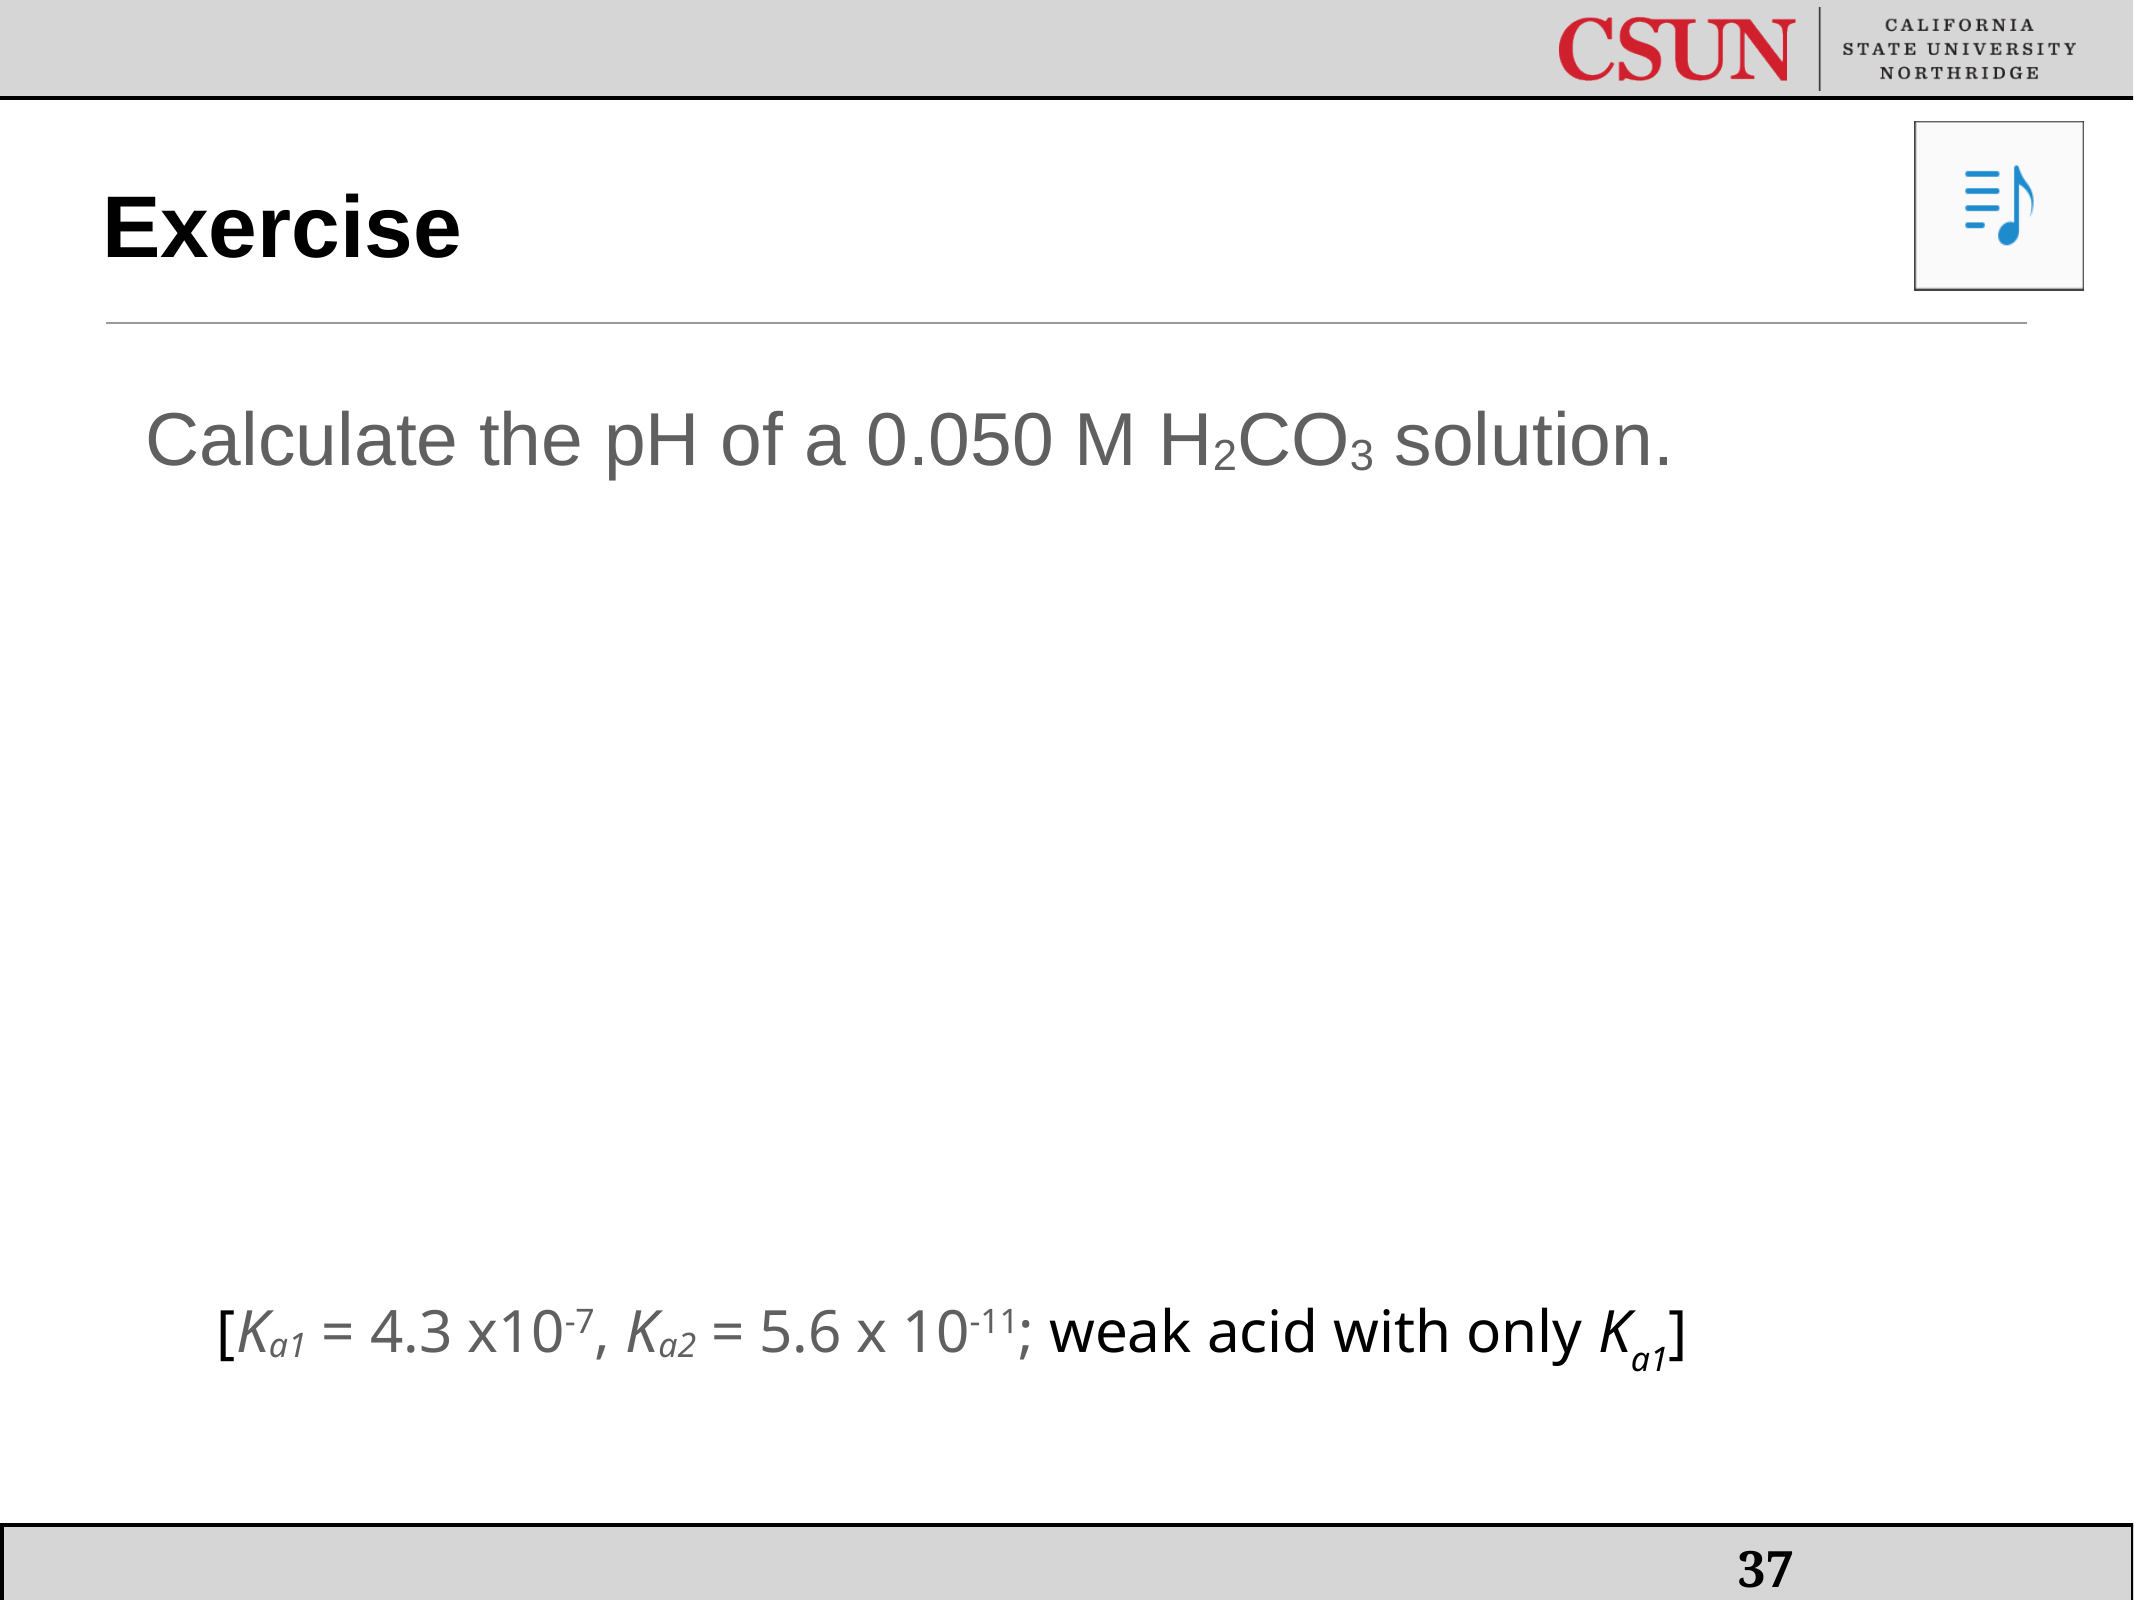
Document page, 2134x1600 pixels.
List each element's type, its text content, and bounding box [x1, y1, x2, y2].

text_box [1913, 120, 2086, 292]
text_box [Ka1 = 4.3 x10-7, Ka2 = 5.6 x 10-11; weak acid with only Ka1] [202, 1286, 1908, 1411]
title Exercise [93, 104, 2040, 284]
picture [1559, 7, 2076, 91]
list Calculate the pH of a 0.050 M H2CO3 solution. [93, 382, 2040, 1460]
